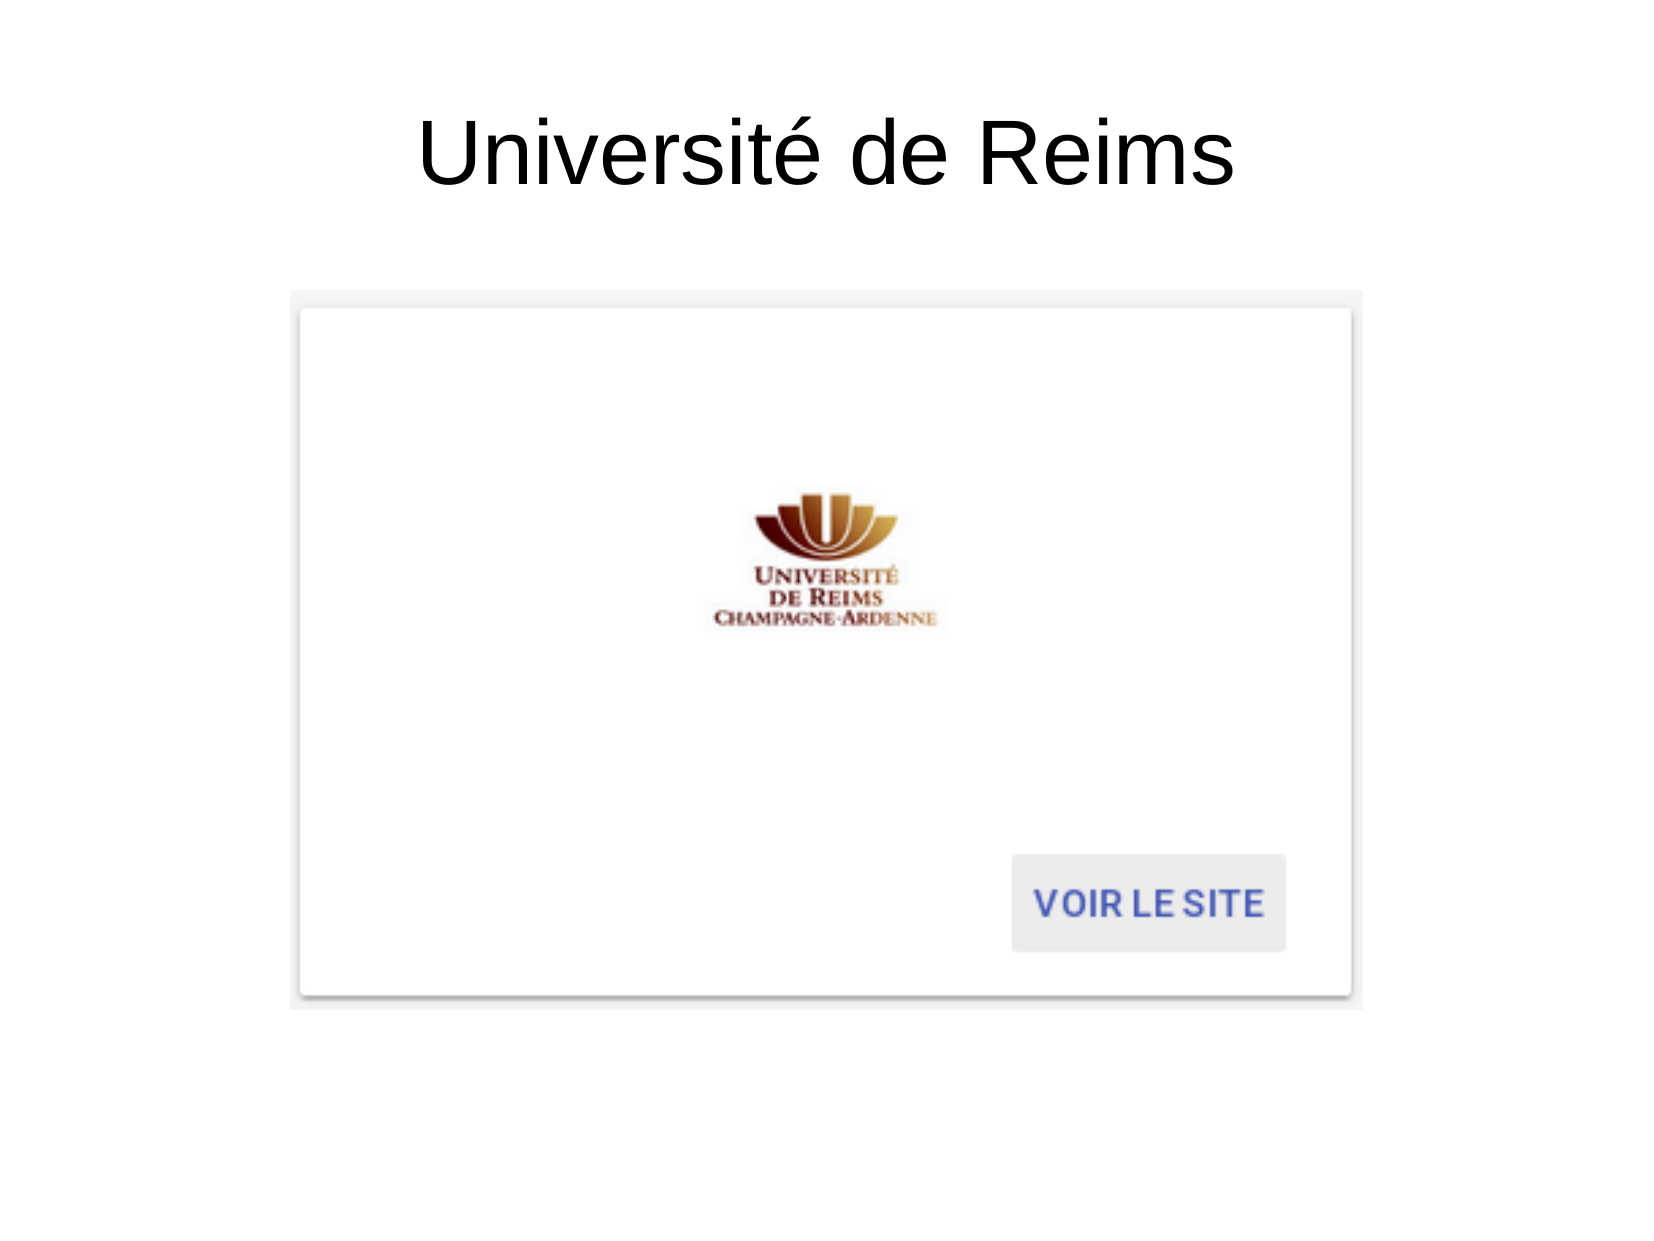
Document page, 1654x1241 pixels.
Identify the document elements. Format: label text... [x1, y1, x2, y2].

title Université de Reims [82, 49, 1571, 257]
picture [290, 290, 1363, 1010]
